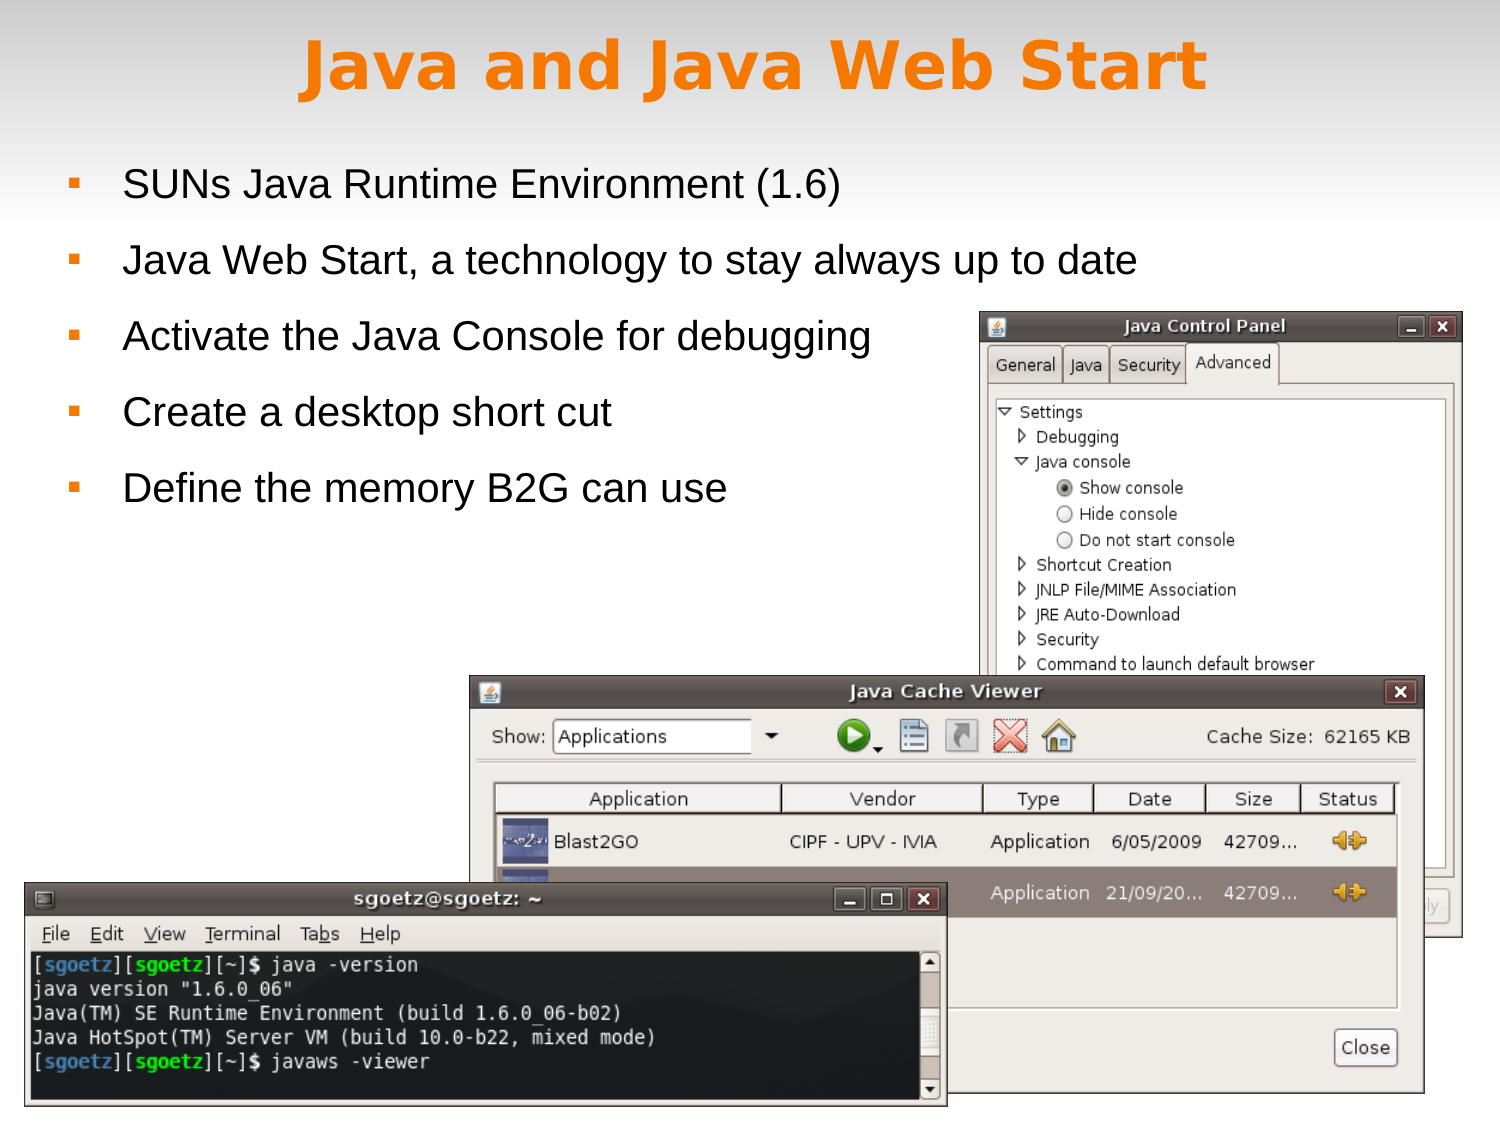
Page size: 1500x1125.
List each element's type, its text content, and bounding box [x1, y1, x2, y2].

picture [24, 311, 1463, 1107]
title Java and Java Web Start [80, 0, 1431, 161]
list SUNs Java Runtime Environment (1.6) Java Web Start, a technology to stay always up to date Activate the Java Console for debugging Create a desktop short cut Define the memory B2G can use [51, 161, 1402, 891]
